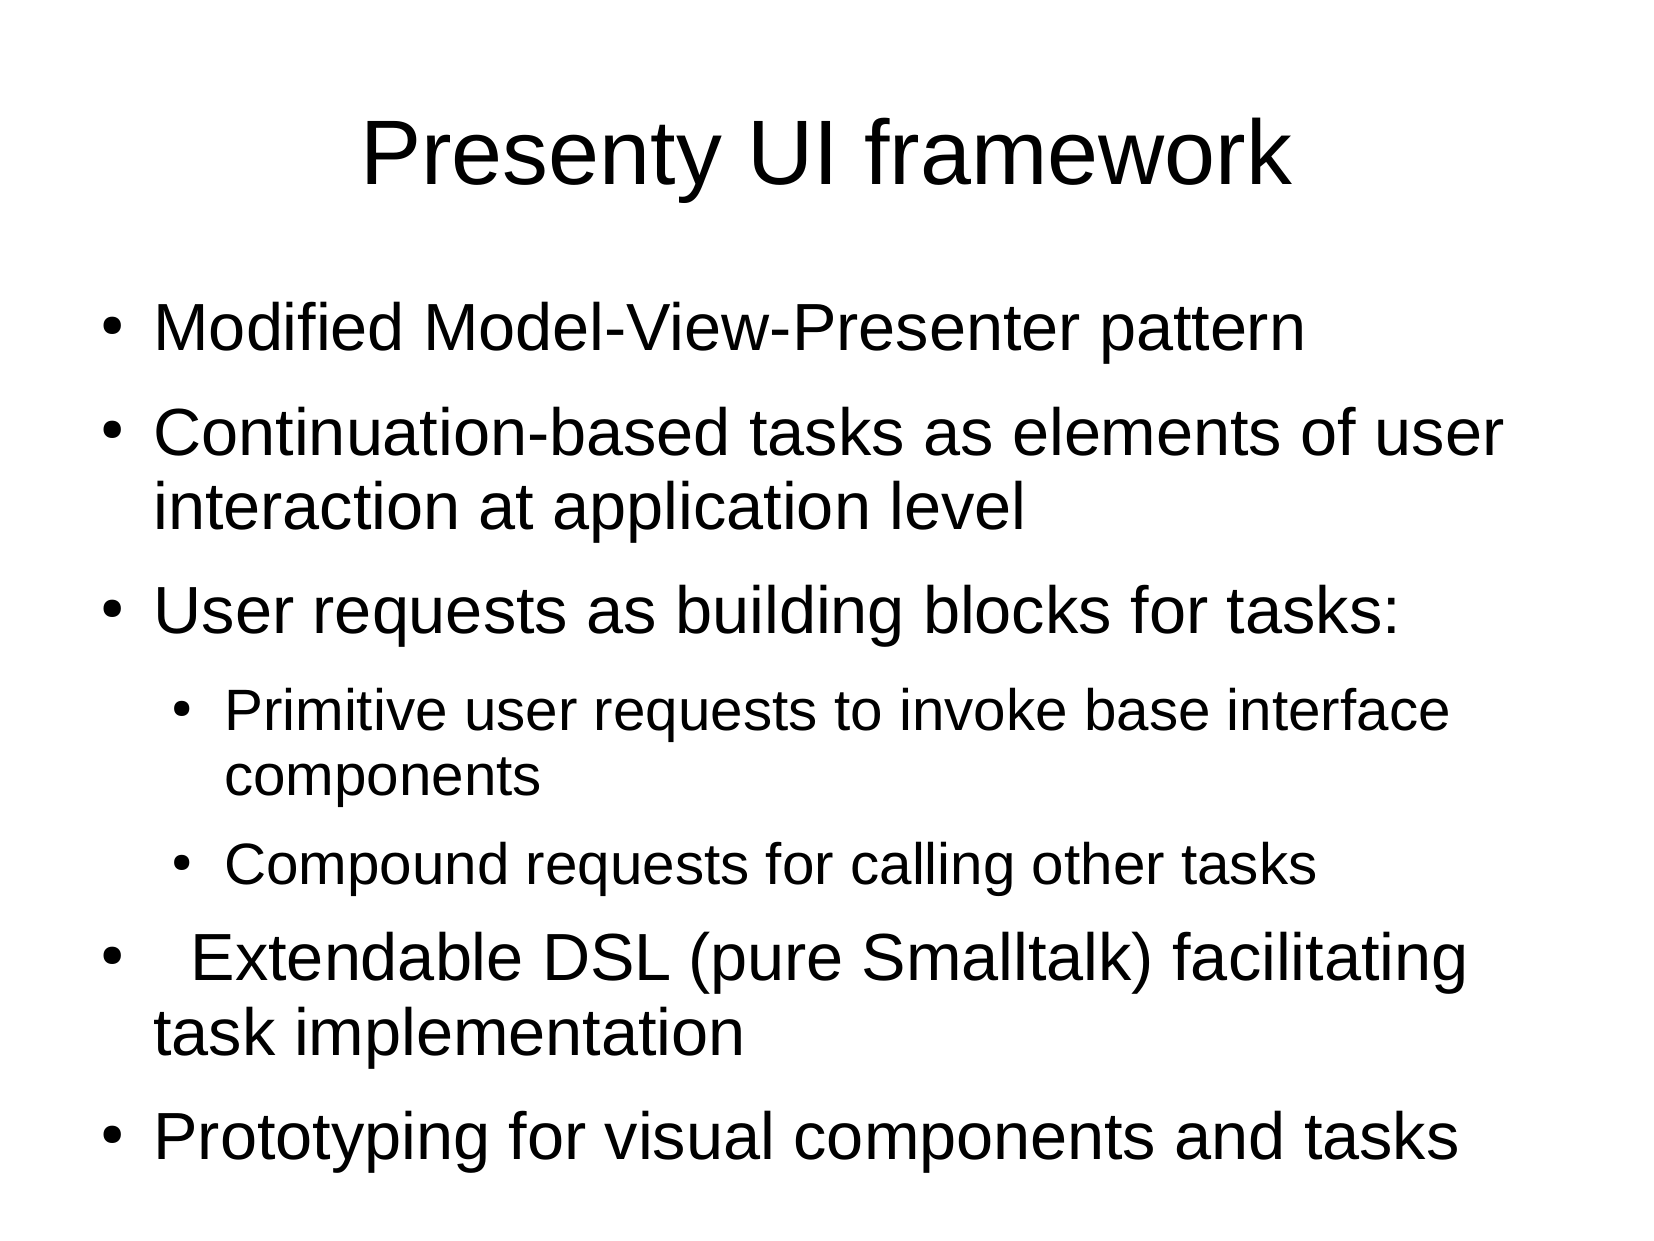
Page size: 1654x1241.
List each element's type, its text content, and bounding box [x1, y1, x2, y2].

title Presenty UI framework [82, 49, 1571, 257]
list Modified Model-View-Presenter pattern Continuation-based tasks as elements of user interaction at application level User requests as building blocks for tasks: Primitive user requests to invoke base interface components Compound requests for calling other tasks Extendable DSL (pure Smalltalk) facilitating task implementation Prototyping for visual components and tasks [82, 290, 1571, 1174]
